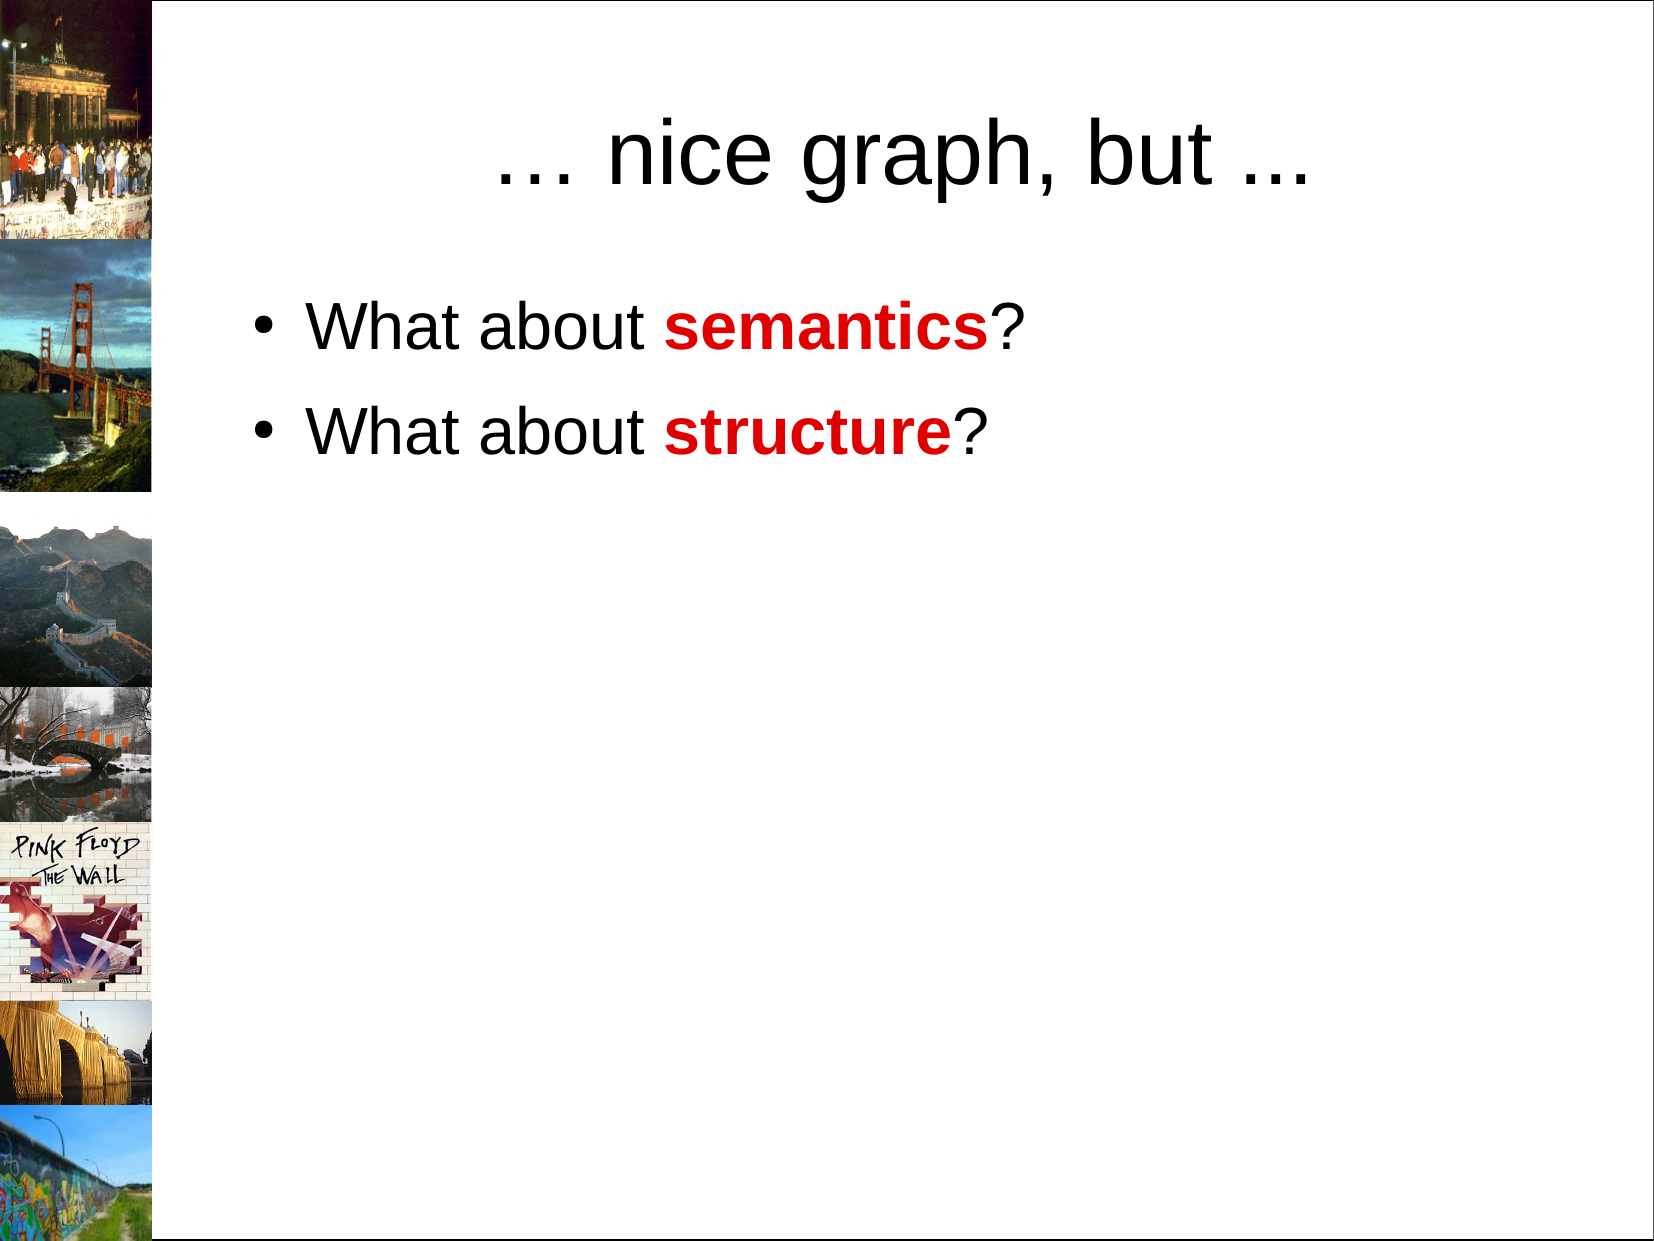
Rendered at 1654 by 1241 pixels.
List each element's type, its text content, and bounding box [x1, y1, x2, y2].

title … nice graph, but ... [234, 30, 1571, 276]
picture [0, 0, 152, 1241]
list What about semantics? What about structure? [234, 289, 1571, 1108]
